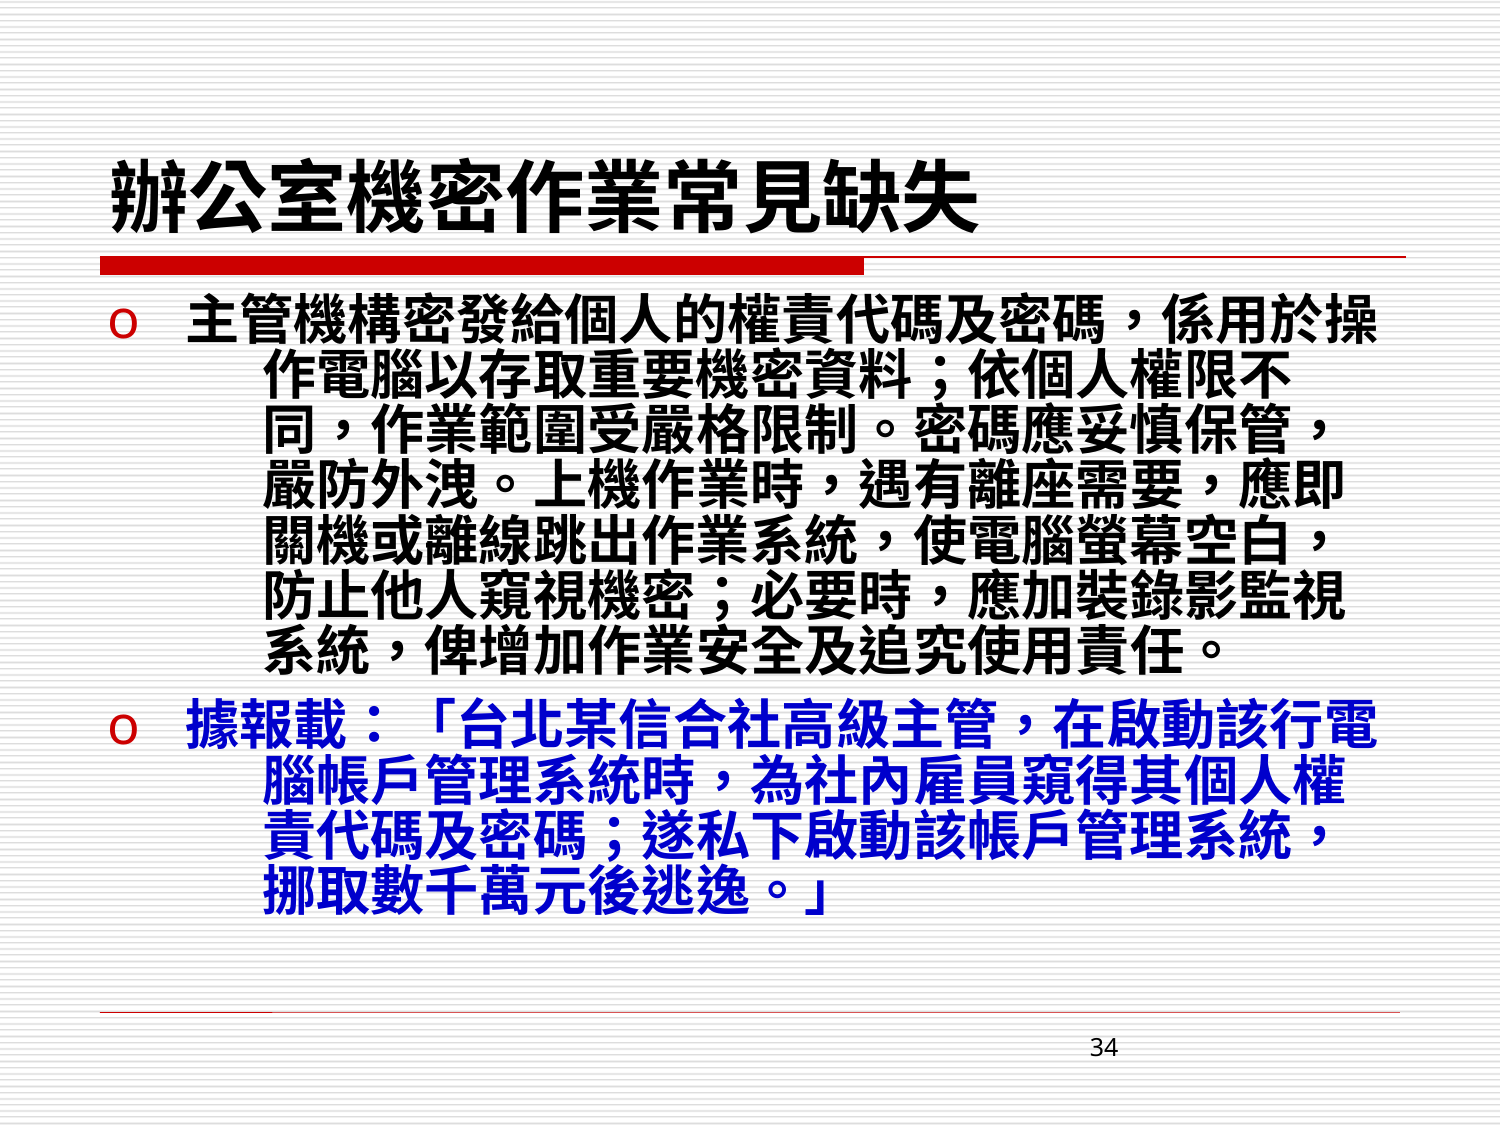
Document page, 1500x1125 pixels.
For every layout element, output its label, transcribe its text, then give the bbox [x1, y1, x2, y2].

list 主管機構密發給個人的權責代碼及密碼，係用於操作電腦以存取重要機密資料；依個人權限不同，作業範圍受嚴格限制。密碼應妥慎保管，嚴防外洩。上機作業時，遇有離座需要，應即關機或離線跳出作業系統，使電腦螢幕空白，防止他人窺視機密；必要時，應加裝錄影監視系統，俾增加作業安全及追究使用責任。 據報載：「台北某信合社高級主管，在啟動該行電腦帳戶管理系統時，為社內雇員窺得其個人權責代碼及密碼；遂私下啟動該帳戶管理系統，挪取數千萬元後逃逸。」 [92, 287, 1406, 988]
text_box [1074, 1024, 1400, 1103]
title 辦公室機密作業常見缺失 [94, 50, 1407, 250]
